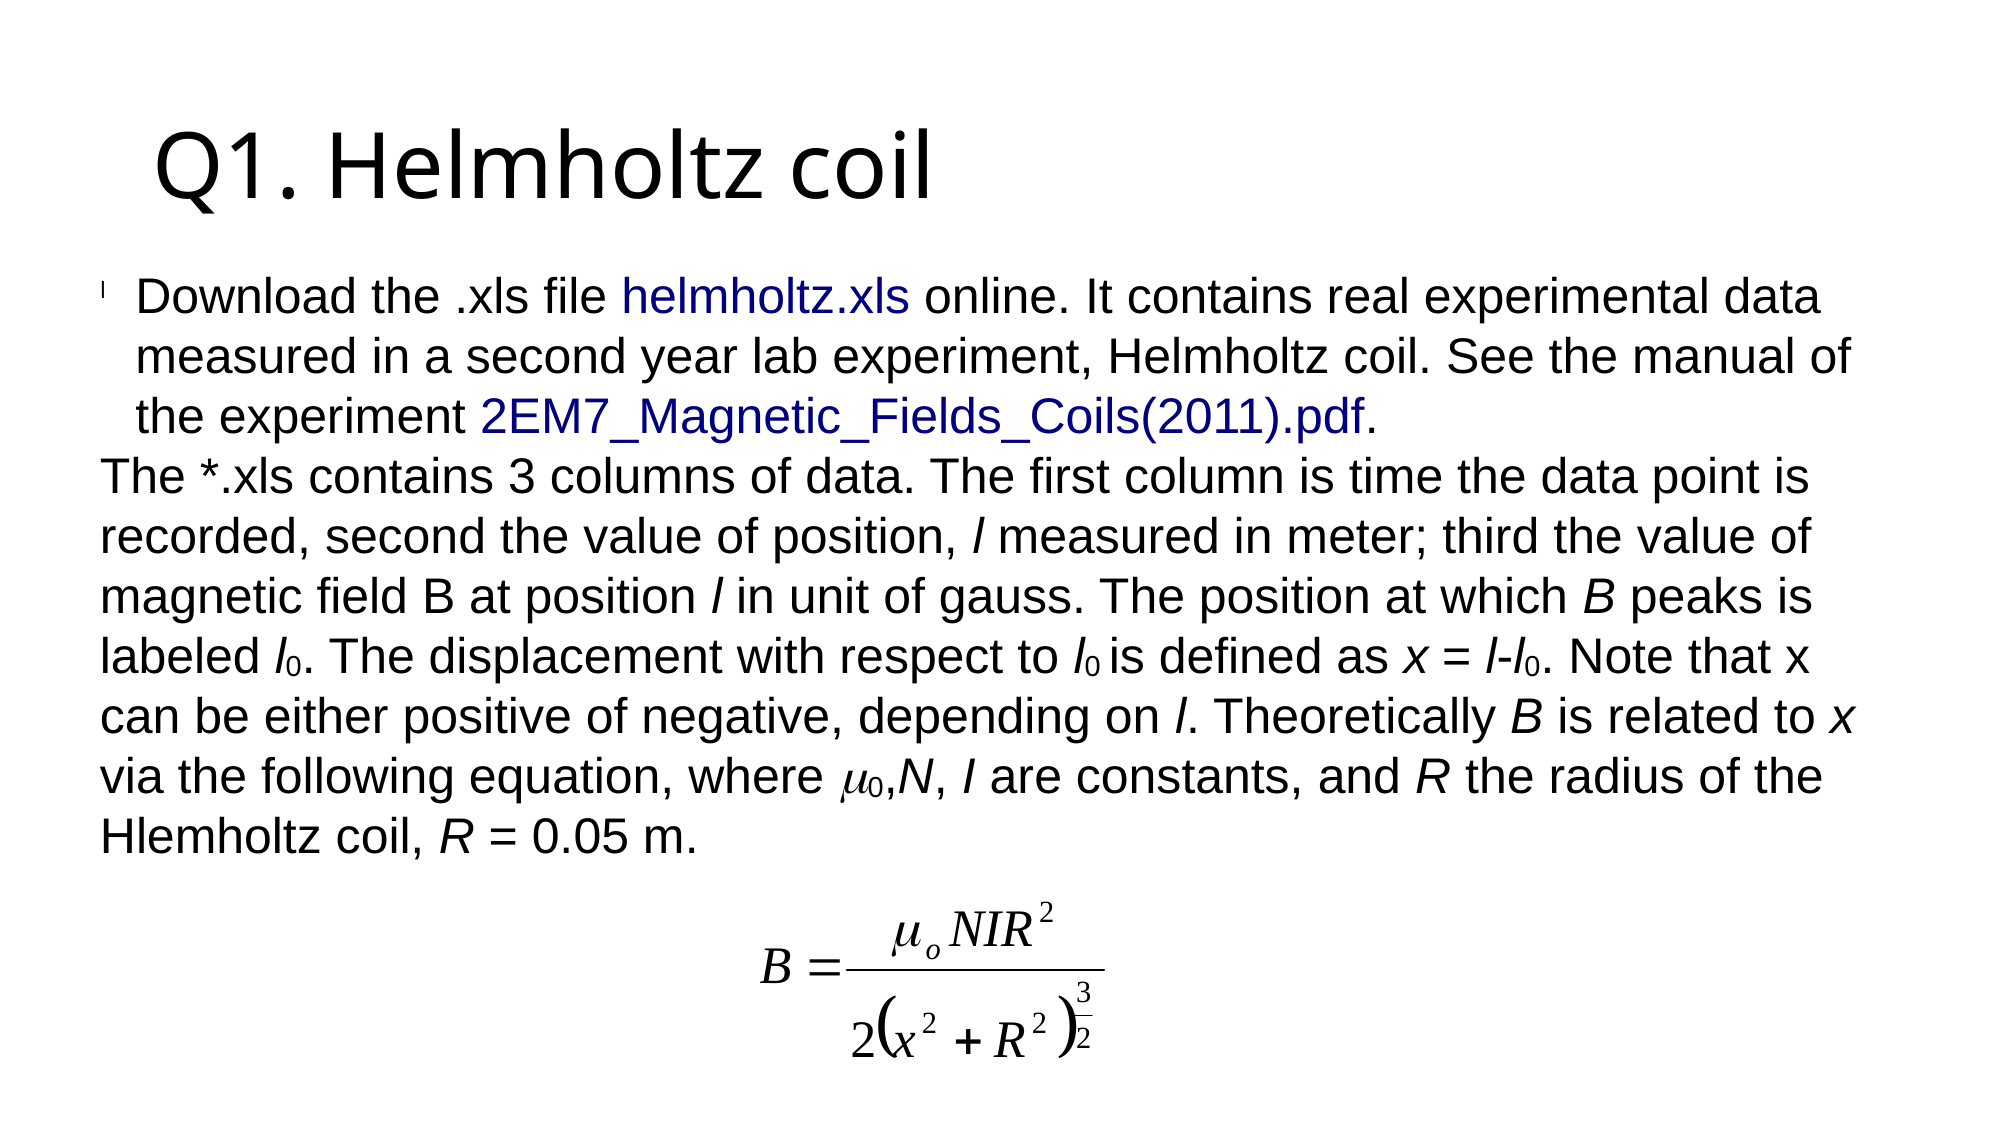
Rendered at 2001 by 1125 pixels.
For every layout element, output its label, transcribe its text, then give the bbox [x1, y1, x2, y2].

text_box Download the .xls file helmholtz.xls online. It contains real experimental data measured in a second year lab experiment, Helmholtz coil. See the manual of the experiment 2EM7_Magnetic_Fields_Coils(2011).pdf. The *.xls contains 3 columns of data. The first column is time the data point is recorded, second the value of position, l measured in meter; third the value of magnetic field B at position l in unit of gauss. The position at which B peaks is labeled l0. The displacement with respect to l0 is defined as x = l-l0. Note that x can be either positive of negative, depending on l. Theoretically B is related to x via the following equation, where m0,N, I are constants, and R the radius of the Hlemholtz coil, R = 0.05 m. [99, 263, 1900, 916]
text_box Q1. Helmholtz coil [137, 59, 1863, 263]
picture [750, 890, 1115, 1080]
